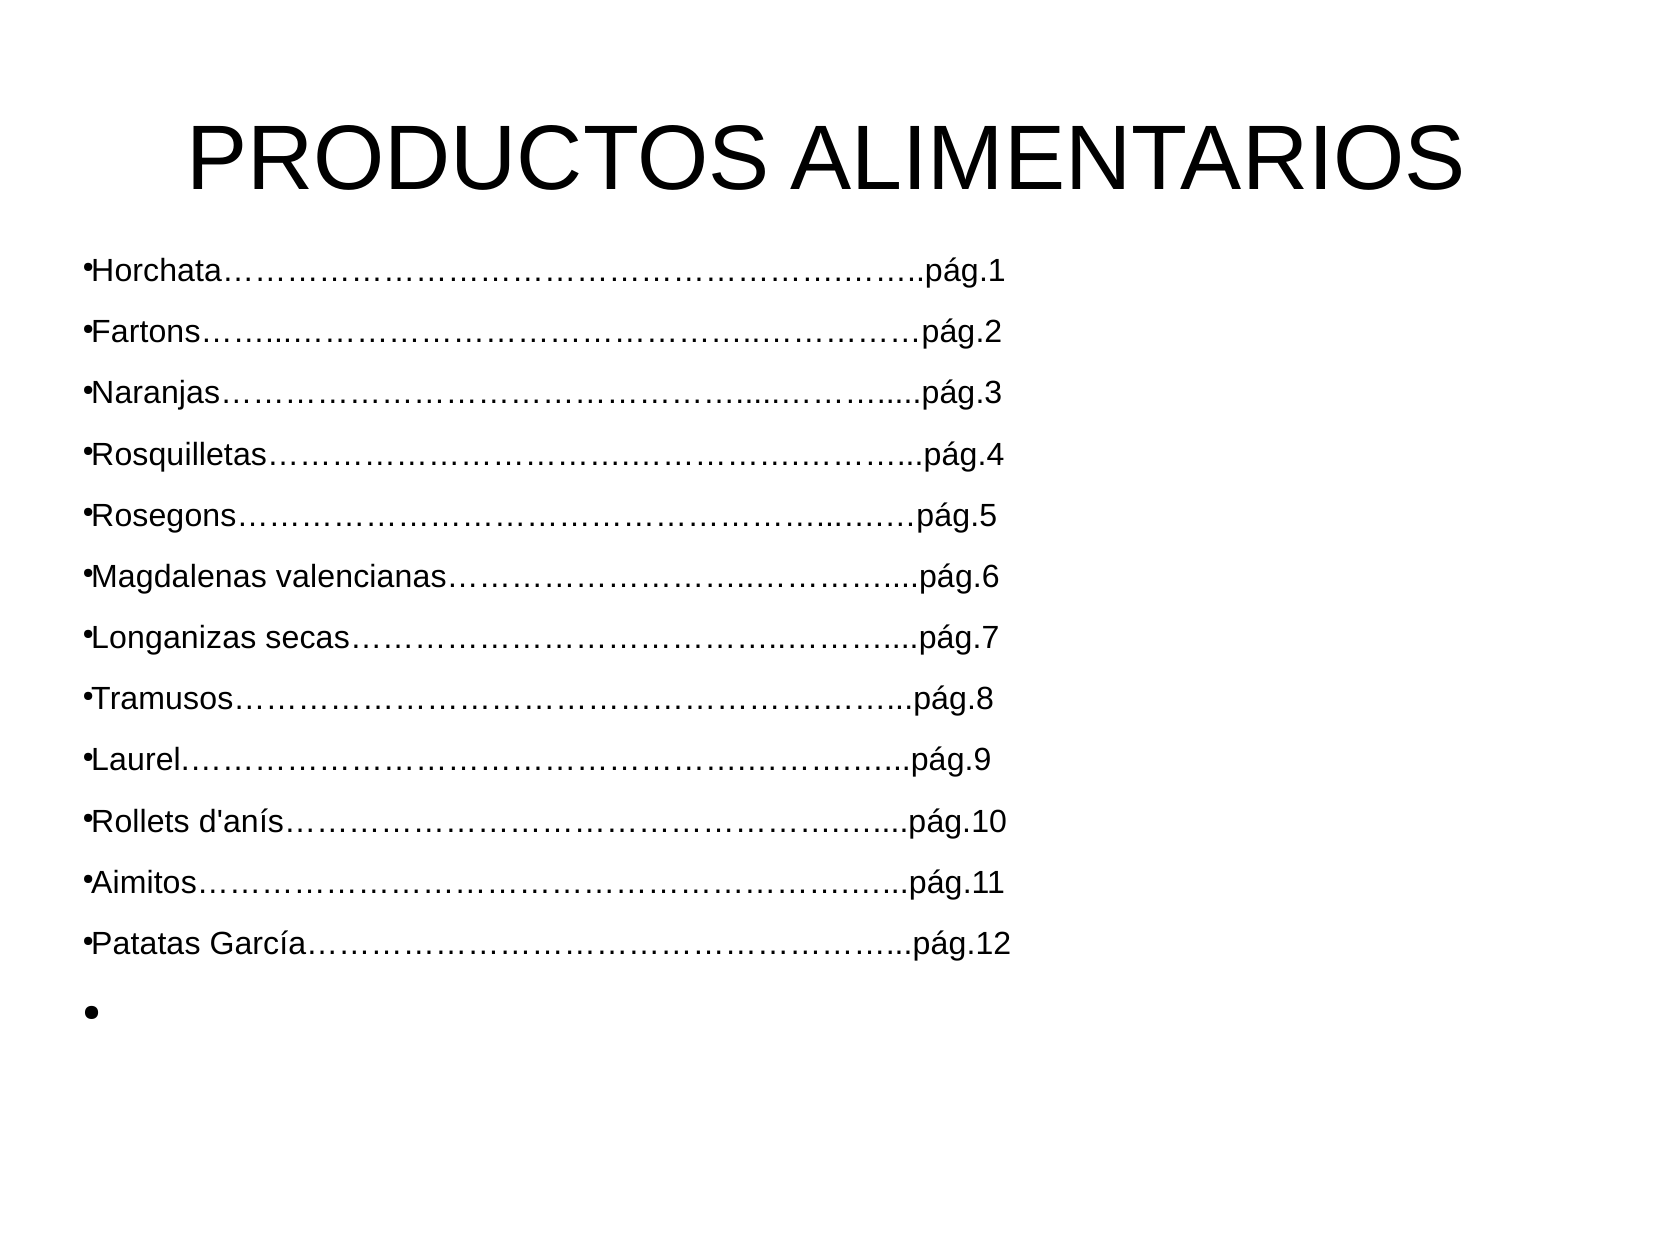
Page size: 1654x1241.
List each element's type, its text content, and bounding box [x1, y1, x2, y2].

title PRODUCTOS ALIMENTARIOS [82, 49, 1571, 249]
list Horchata………………………………………………….……..pág.1 Fartons……...……………………………………..……………pág.2 Naranjas………………………………………….....……….....pág.3 Rosquilletas…………………………….…………….………...pág.4 Rosegons………………………………………………...….…pág.5 Magdalenas valencianas………………………..…………....pág.6 Longanizas secas…………………………………..………....pág.7 Tramusos……………………………………………….……...pág.8 Laurel.…………………………………………….……….…...pág.9 Rollets d'anís…………………………………………….…....pág.10 Aimitos…………………………………………………….…...pág.11 Patatas García………………………………………………...pág.12 [82, 249, 1571, 969]
